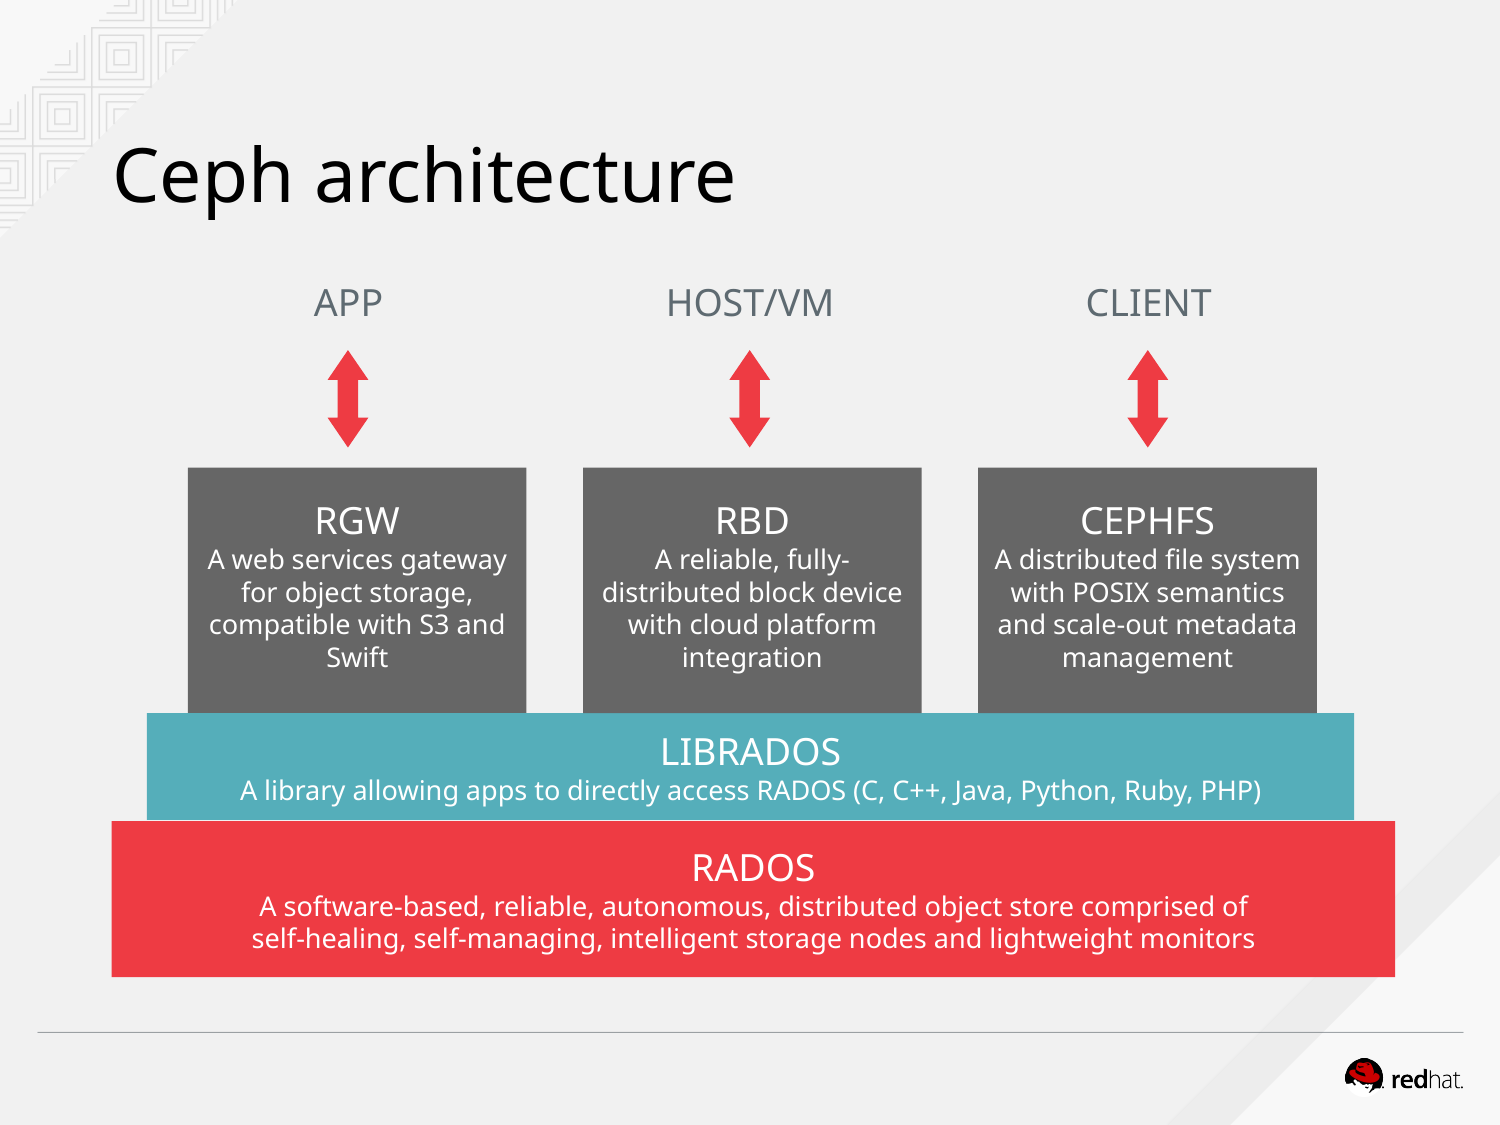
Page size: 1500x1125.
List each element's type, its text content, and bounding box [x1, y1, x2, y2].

text_box LIBRADOS A library allowing apps to directly access RADOS (C, C++, Java, Python, Ruby, PHP) [146, 713, 1355, 820]
text_box [327, 350, 369, 448]
text_box RADOS A software-based, reliable, autonomous, distributed object store comprised of self-healing, self-managing, intelligent storage nodes and lightweight monitors [111, 821, 1396, 978]
text_box RGW A web services gateway for object storage, compatible with S3 and Swift [187, 467, 527, 713]
text_box HOST/VM [651, 271, 850, 332]
text_box [1127, 350, 1169, 448]
title Ceph architecture [112, 0, 1388, 225]
text_box CEPHFS A distributed file system with POSIX semantics and scale-out metadata management [978, 467, 1317, 714]
picture [0, 0, 1500, 1125]
text_box [729, 350, 771, 448]
text_box CLIENT [1070, 271, 1227, 332]
text_box APP [299, 271, 399, 332]
text_box RBD A reliable, fully-distributed block device with cloud platform integration [583, 467, 922, 714]
